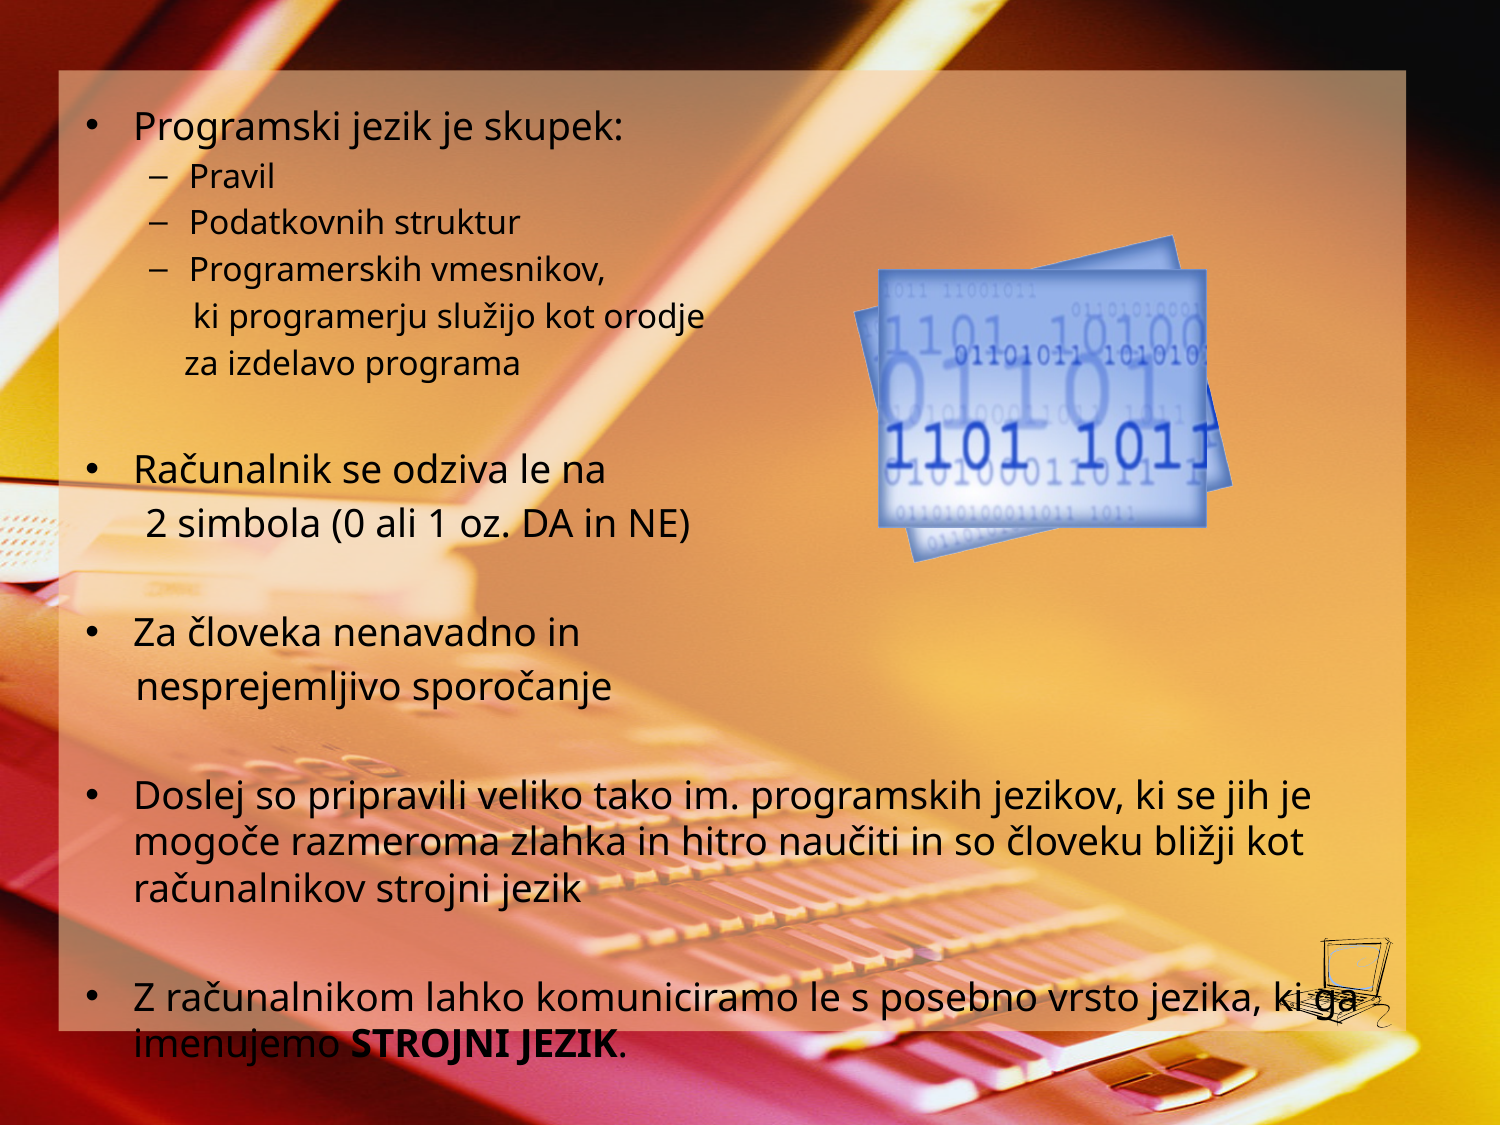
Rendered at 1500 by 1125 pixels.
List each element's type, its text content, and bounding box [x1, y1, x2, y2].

picture [0, 0, 1500, 1125]
text_box [58, 70, 1407, 1032]
list Programski jezik je skupek: Pravil Podatkovnih struktur Programerskih vmesnikov, ki programerju služijo kot orodje za izdelavo programa Računalnik se odziva le na 2 simbola (0 ali 1 oz. DA in NE) Za človeka nenavadno in nesprejemljivo sporočanje Doslej so pripravili veliko tako im. programskih jezikov, ki se jih je mogoče razmeroma zlahka in hitro naučiti in so človeku bližji kot računalnikov strojni jezik Z računalnikom lahko komuniciramo le s posebno vrsto jezika, ki ga imenujemo STROJNI JEZIK. [70, 93, 1421, 1079]
